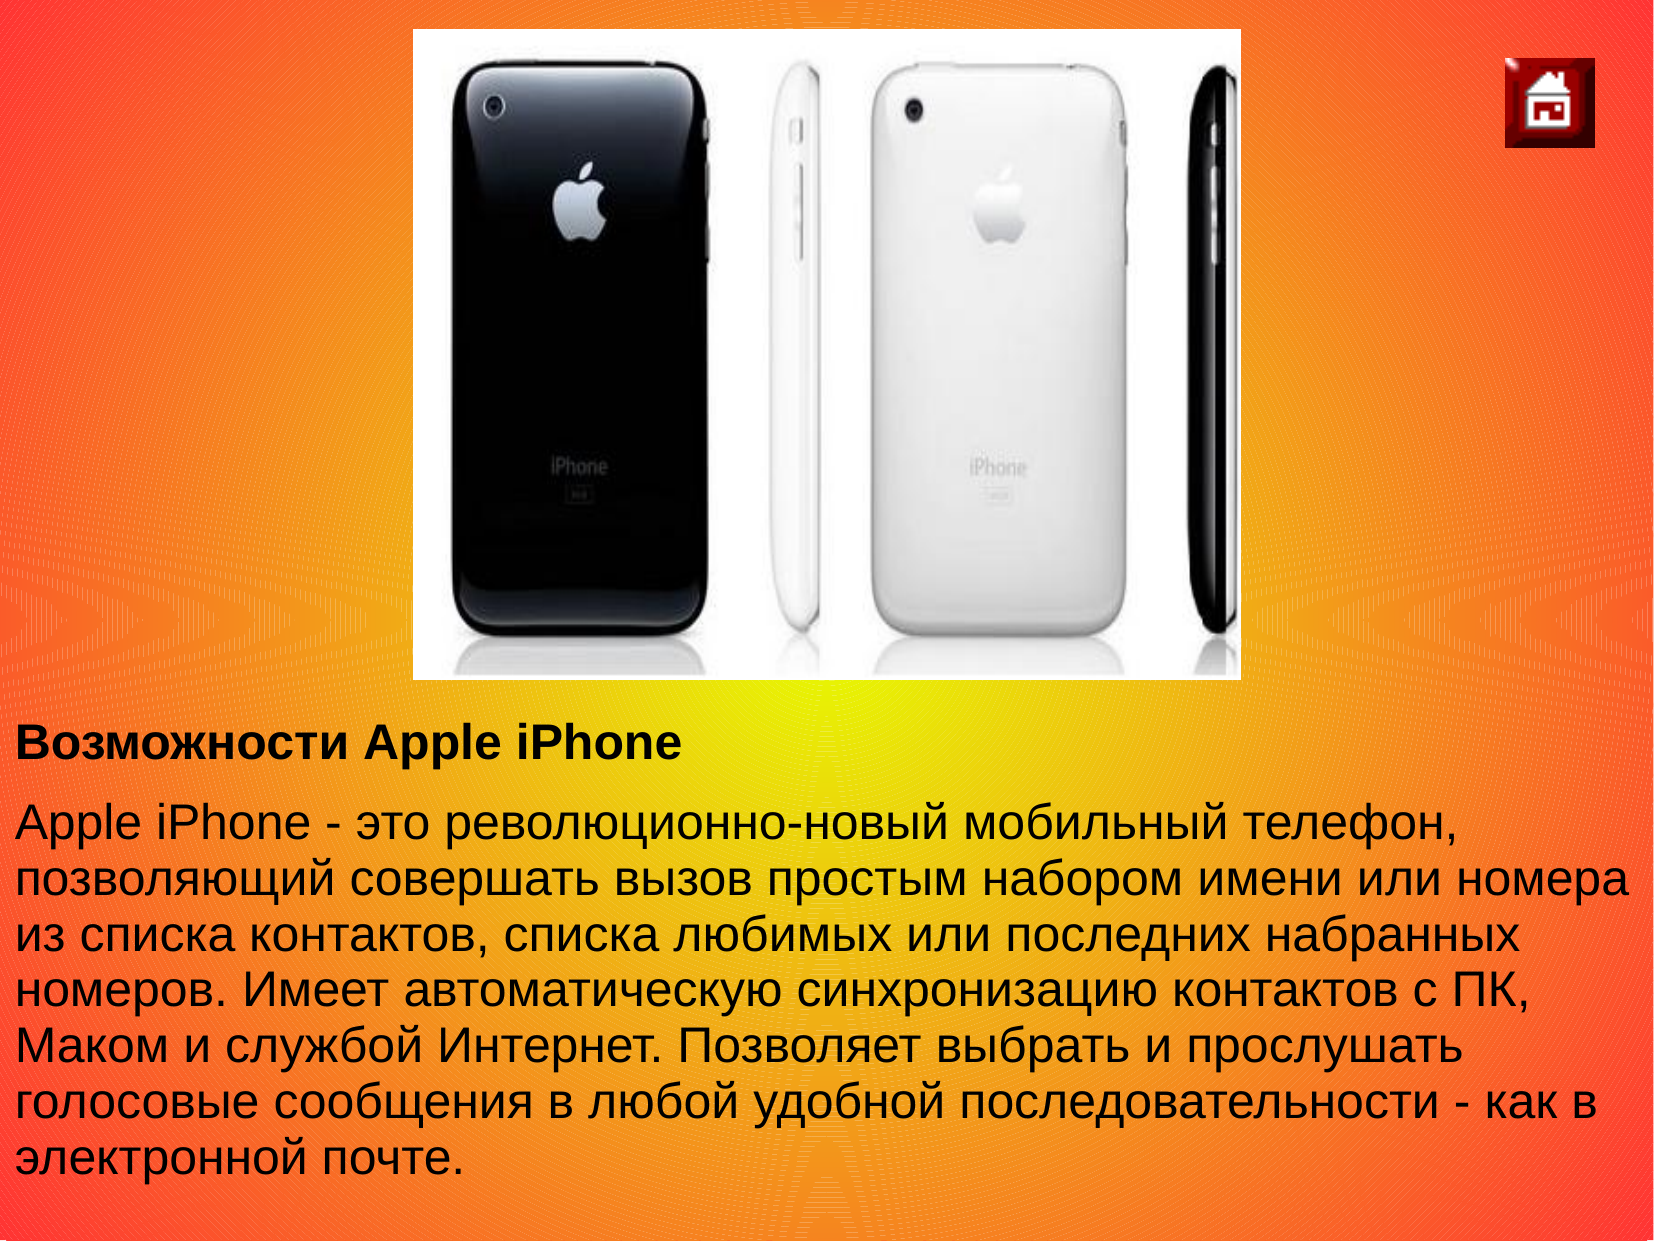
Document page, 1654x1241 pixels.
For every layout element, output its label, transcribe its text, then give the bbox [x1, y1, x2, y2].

picture [413, 29, 1241, 680]
picture [1505, 58, 1595, 148]
text_box Возможности Apple iPhone Apple iPhone - это революционно-новый мобильный телефон, позволяющий совершать вызов простым набором имени или номера из списка контактов, списка любимых или последних набранных номеров. Имеет автоматическую синхронизацию контактов с ПК, Маком и службой Интернет. Позволяет выбрать и прослушать голосовые сообщения в любой удобной последовательности - как в электронной почте. [0, 706, 1654, 1241]
